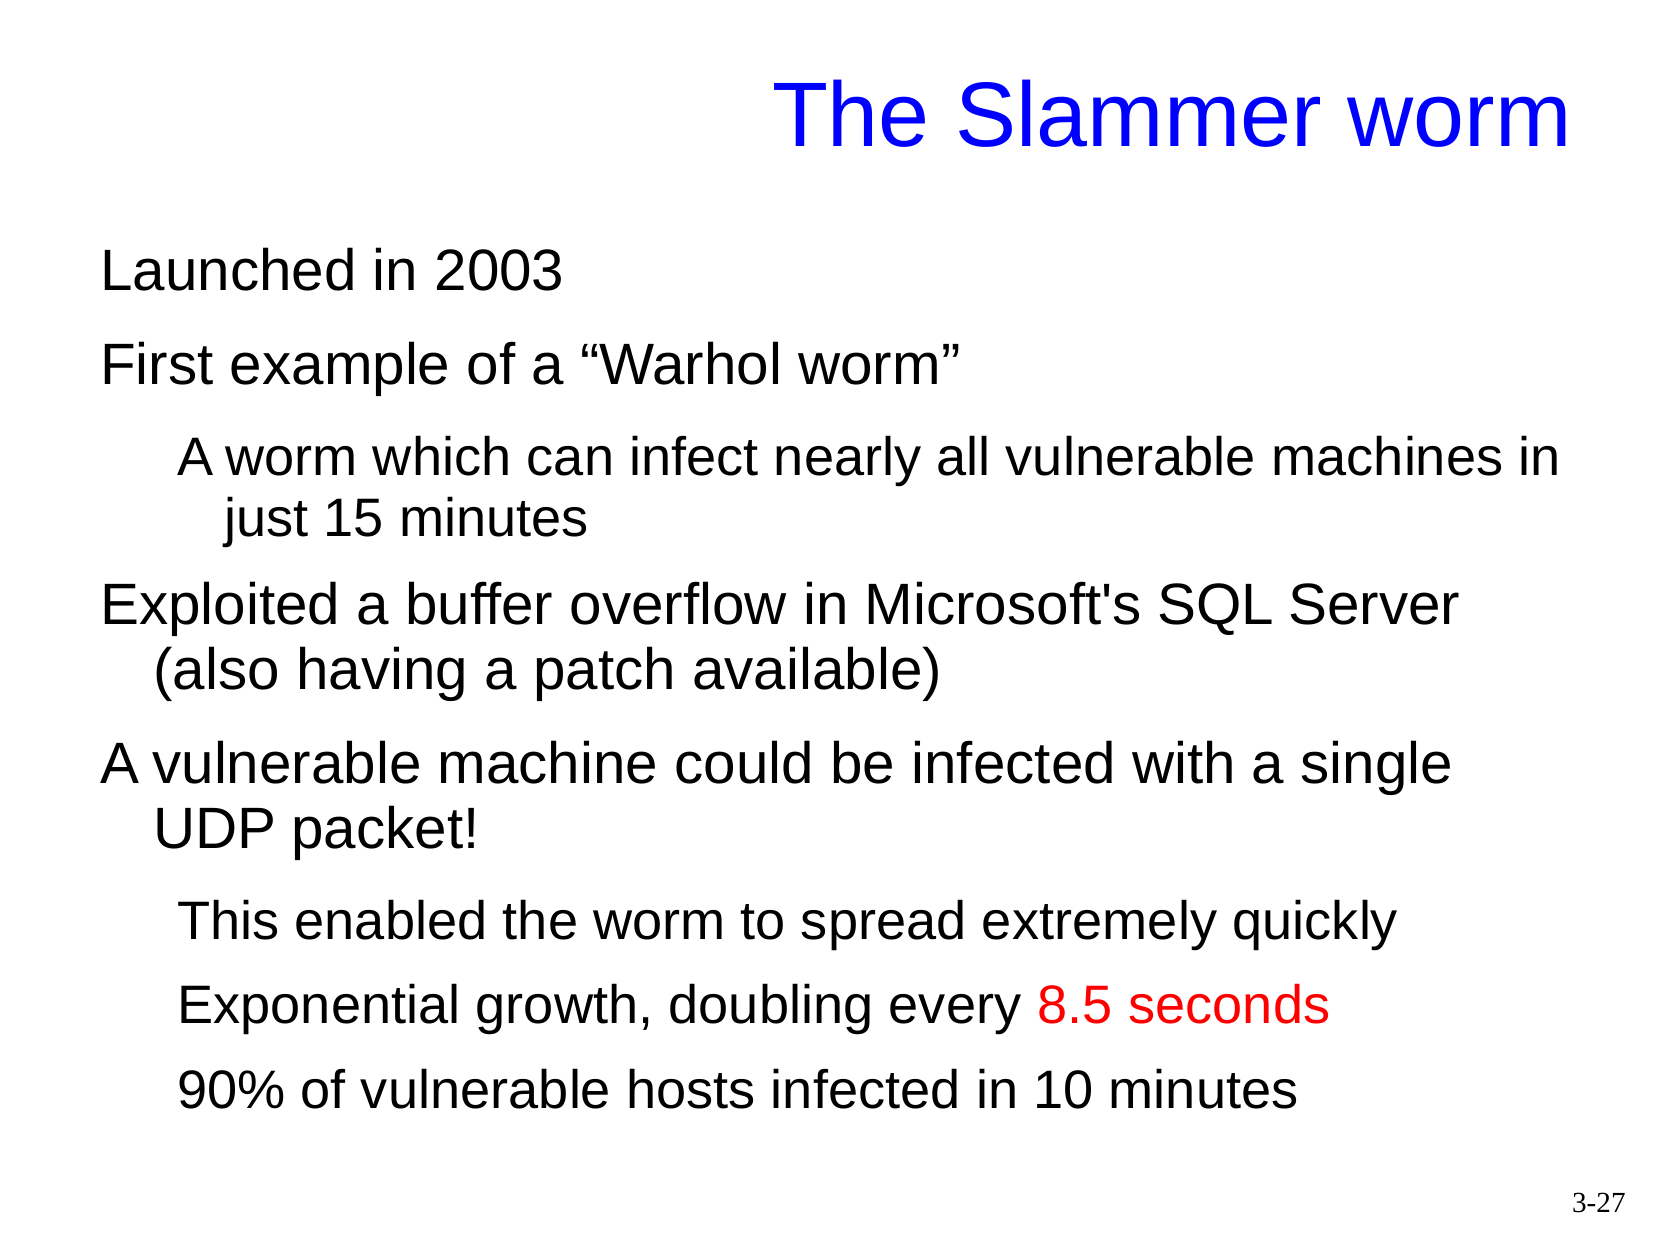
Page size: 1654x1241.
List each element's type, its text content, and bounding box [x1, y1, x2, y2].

list Launched in 2003 First example of a “Warhol worm” A worm which can infect nearly all vulnerable machines in just 15 minutes Exploited a buffer overflow in Microsoft's SQL Server (also having a patch available) A vulnerable machine could be infected with a single UDP packet! This enabled the worm to spread extremely quickly Exponential growth, doubling every 8.5 seconds 90% of vulnerable hosts infected in 10 minutes [82, 237, 1571, 1156]
title The Slammer worm [84, 18, 1573, 211]
